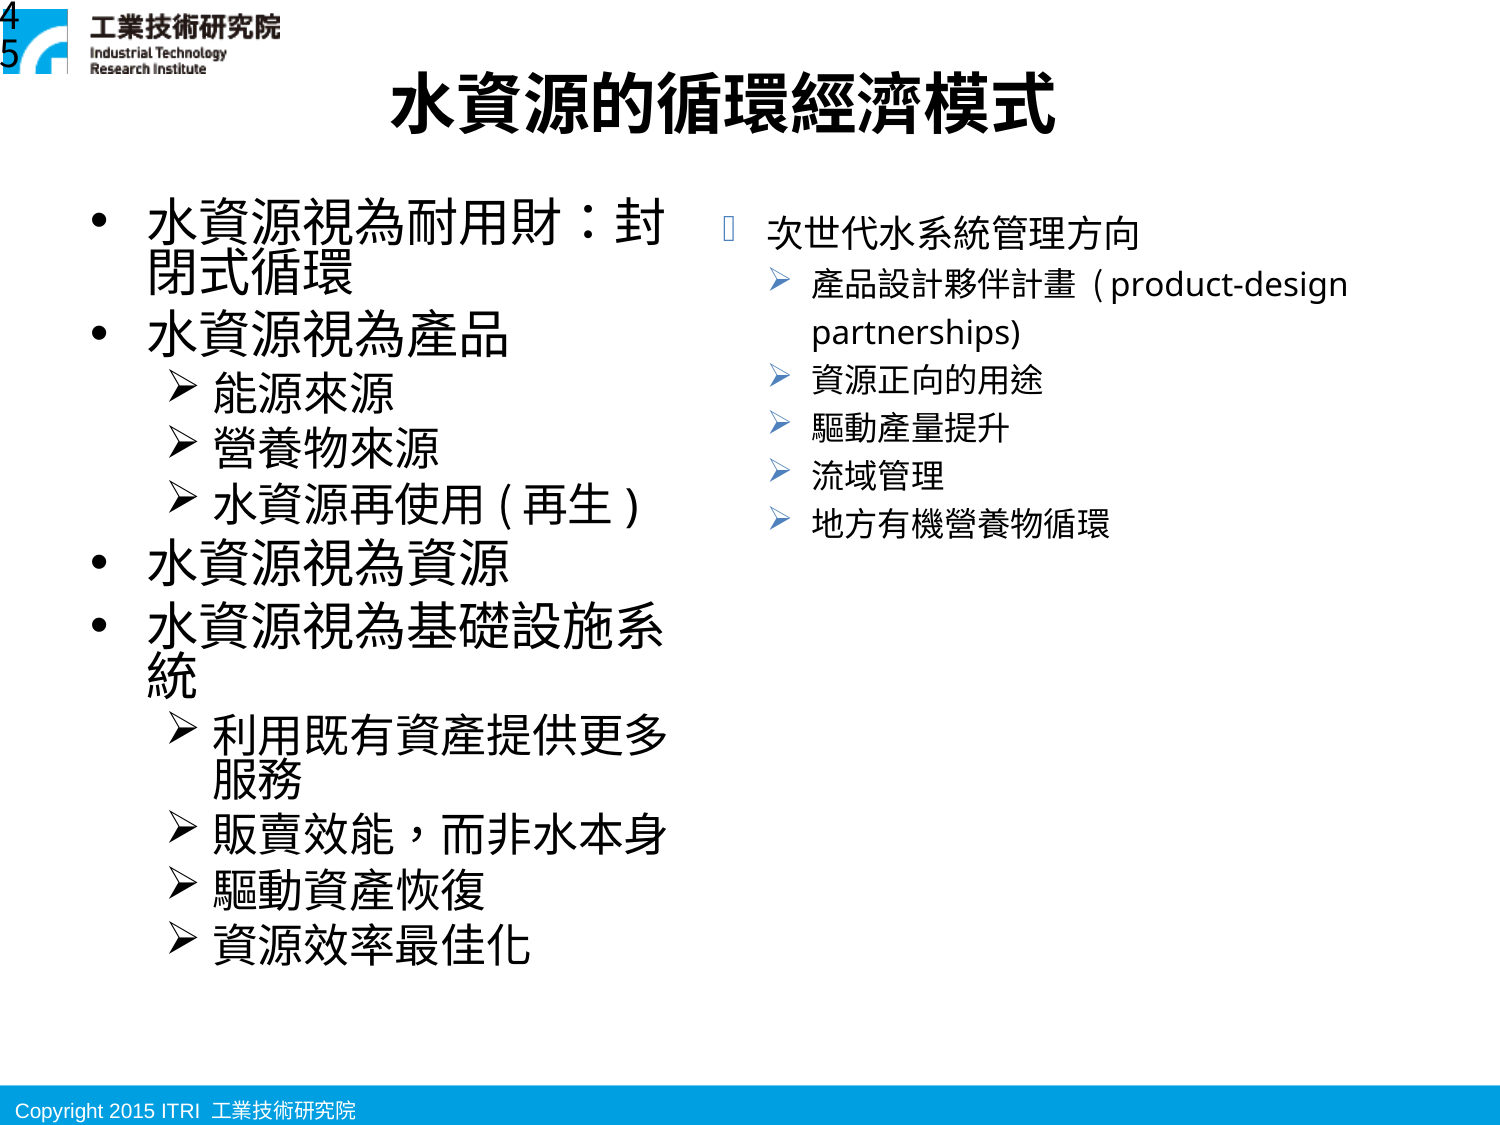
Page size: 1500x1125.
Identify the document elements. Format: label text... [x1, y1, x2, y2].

list 水資源視為耐用財：封閉式循環 水資源視為產品 能源來源 營養物來源 水資源再使用(再生) 水資源視為資源 水資源視為基礎設施系統 利用既有資產提供更多服務 販賣效能，而非水本身 驅動資產恢復 資源效率最佳化 [75, 193, 709, 1017]
title 水資源的循環經濟模式 [183, 42, 1264, 162]
picture [19, 9, 280, 74]
text_box 次世代水系統管理方向 產品設計夥伴計畫 ( product-design partnerships) 資源正向的用途 驅動產量提升 流域管理 地方有機營養物循環 [708, 193, 1386, 626]
